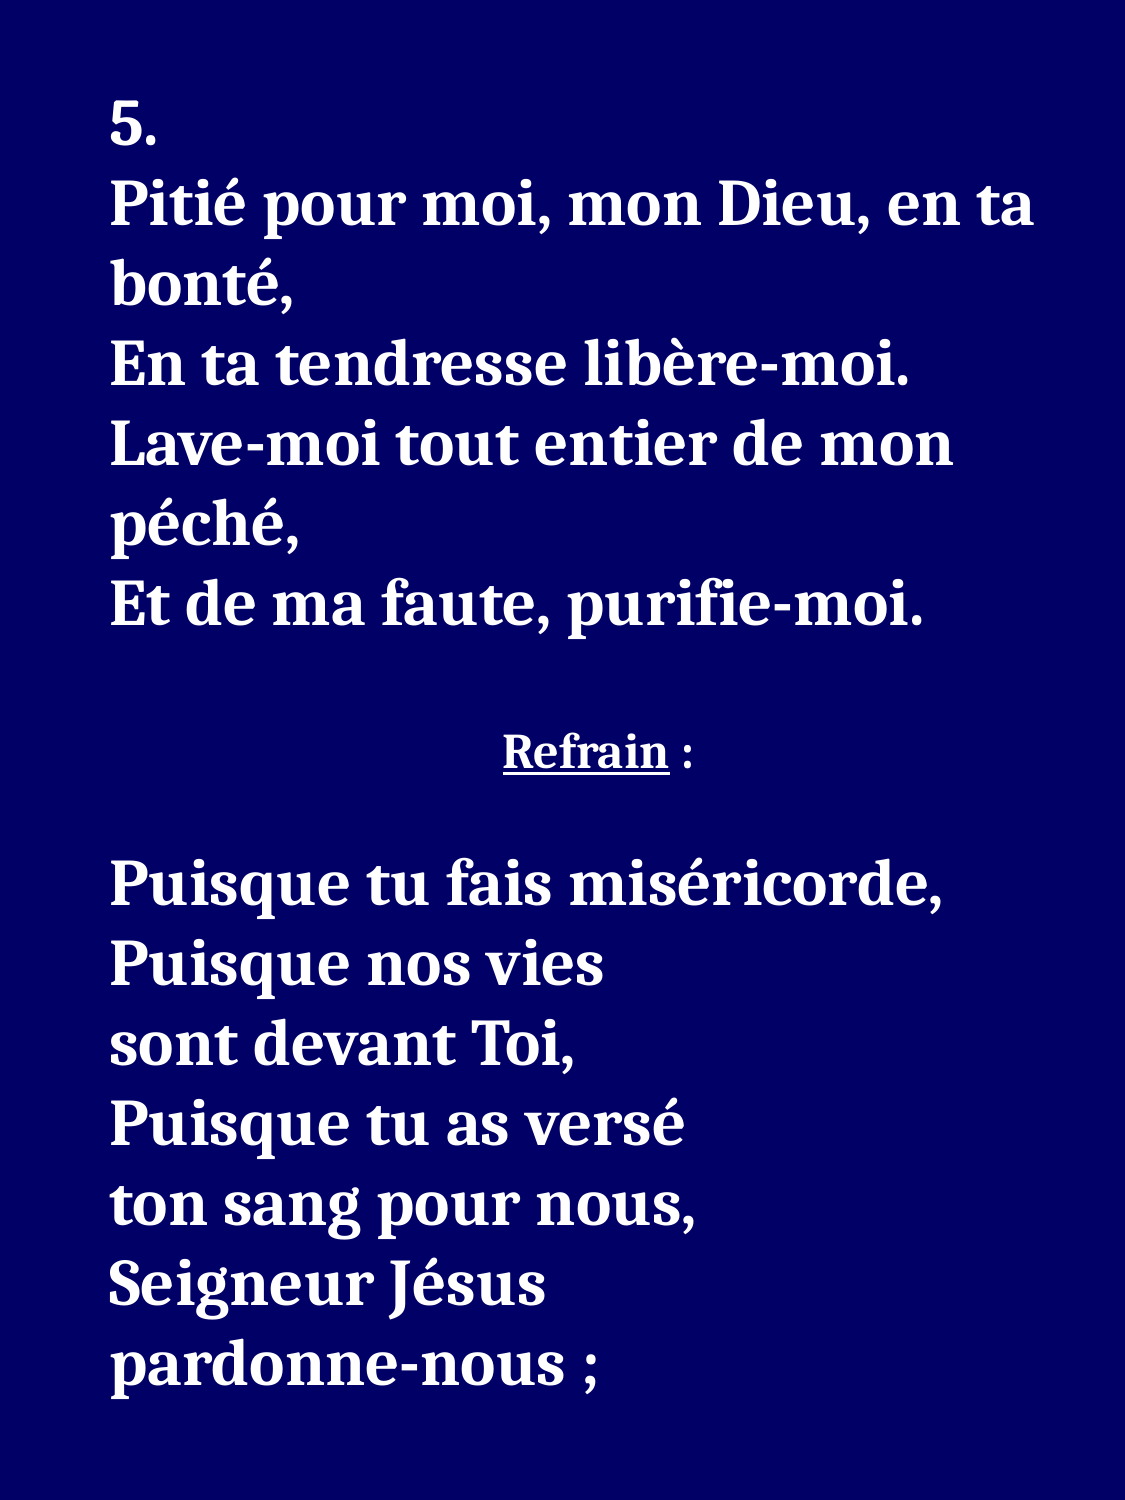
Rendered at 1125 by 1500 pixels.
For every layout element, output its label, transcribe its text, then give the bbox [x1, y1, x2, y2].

text_box 5. Pitié pour moi, mon Dieu, en ta bonté, En ta tendresse libère-moi. Lave-moi tout entier de mon péché, Et de ma faute, purifie-moi. Refrain : Puisque tu fais miséricorde, Puisque nos vies sont devant Toi, Puisque tu as versé ton sang pour nous, Seigneur Jésus pardonne-nous ; 6. Contre Toi et Toi seul, oui, j'ai péché, Ce qui T'offense, oui, je l'ai fait. Ô mon Dieu, lave-moi, je serai pur, Je serai blanc plus que la neige. [94, 11, 1125, 1193]
